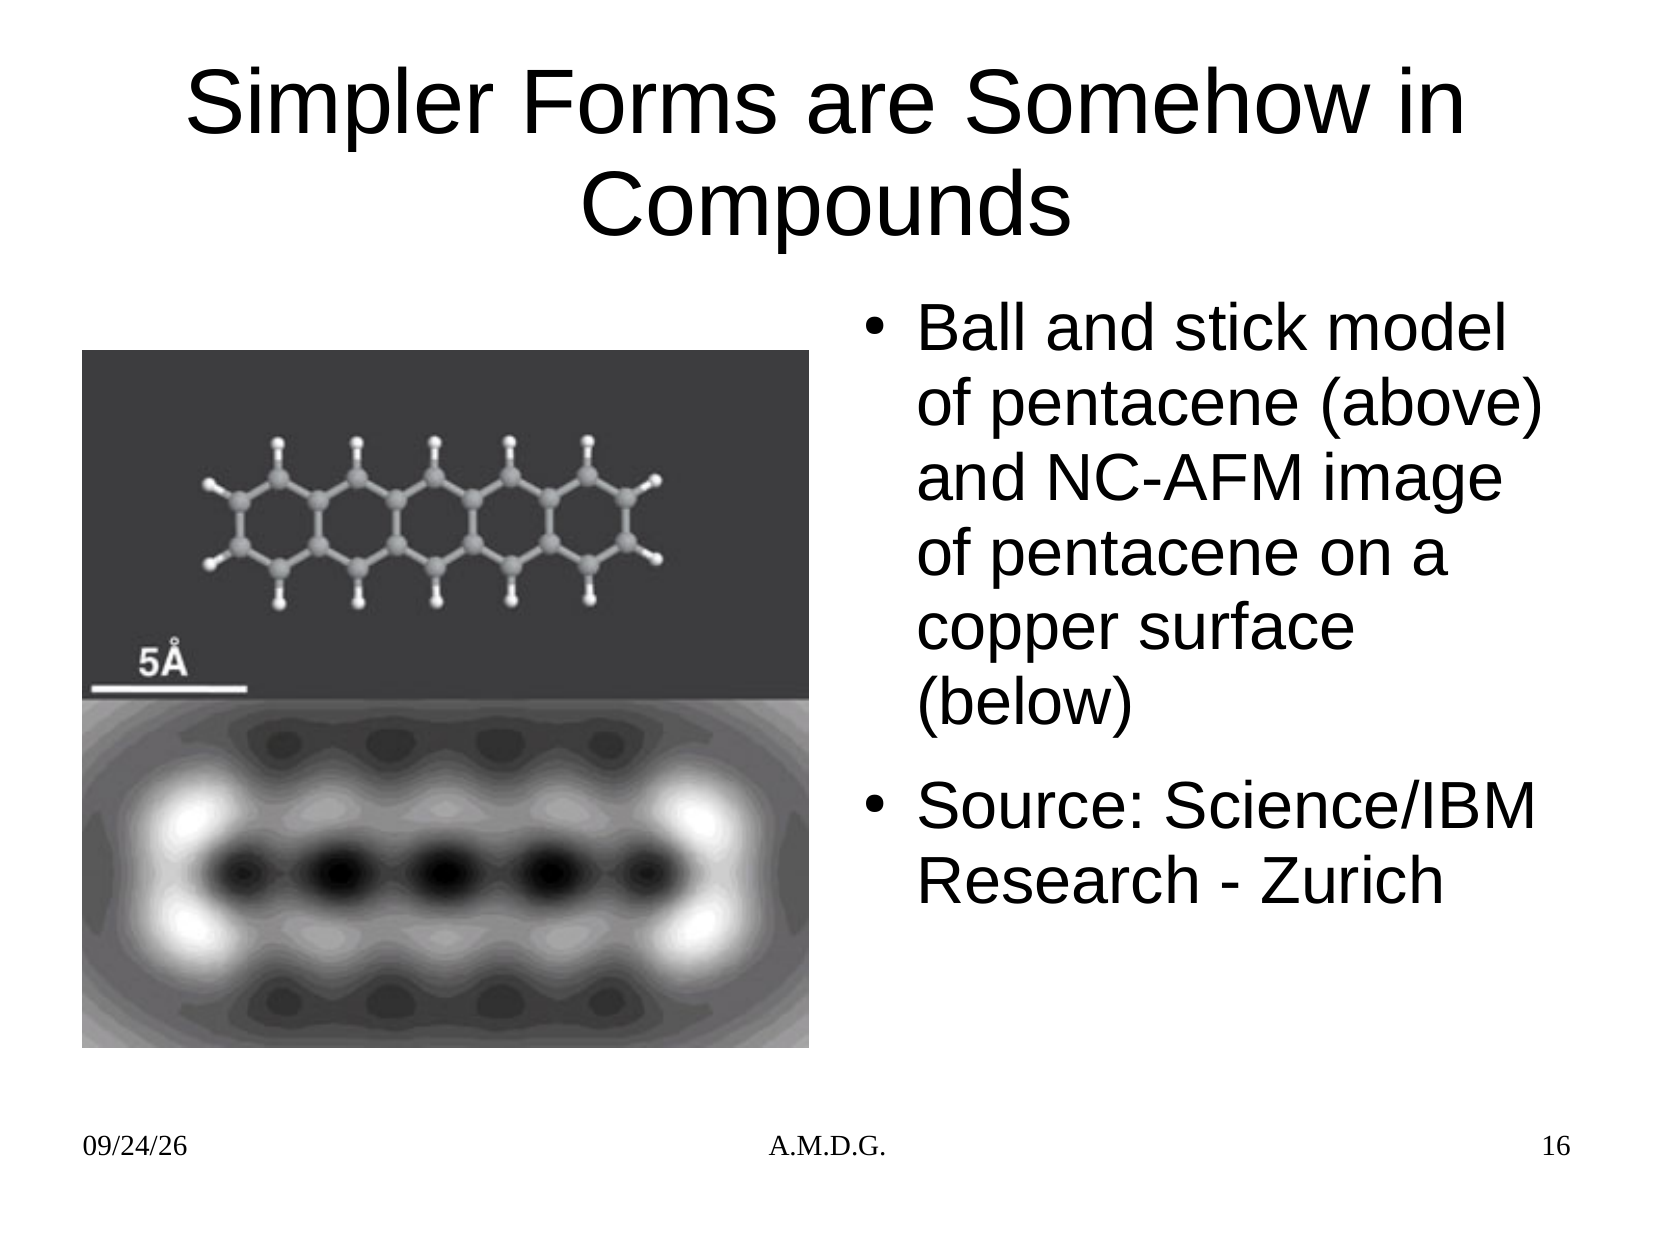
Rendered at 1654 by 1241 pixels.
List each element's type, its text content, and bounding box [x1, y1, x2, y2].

list Ball and stick model of pentacene (above) and NC-AFM image of pentacene on a copper surface (below) Source: Science/IBM Research - Zurich [845, 290, 1572, 1109]
title Simpler Forms are Somehow in Compounds [82, 49, 1571, 257]
picture [82, 350, 809, 1048]
